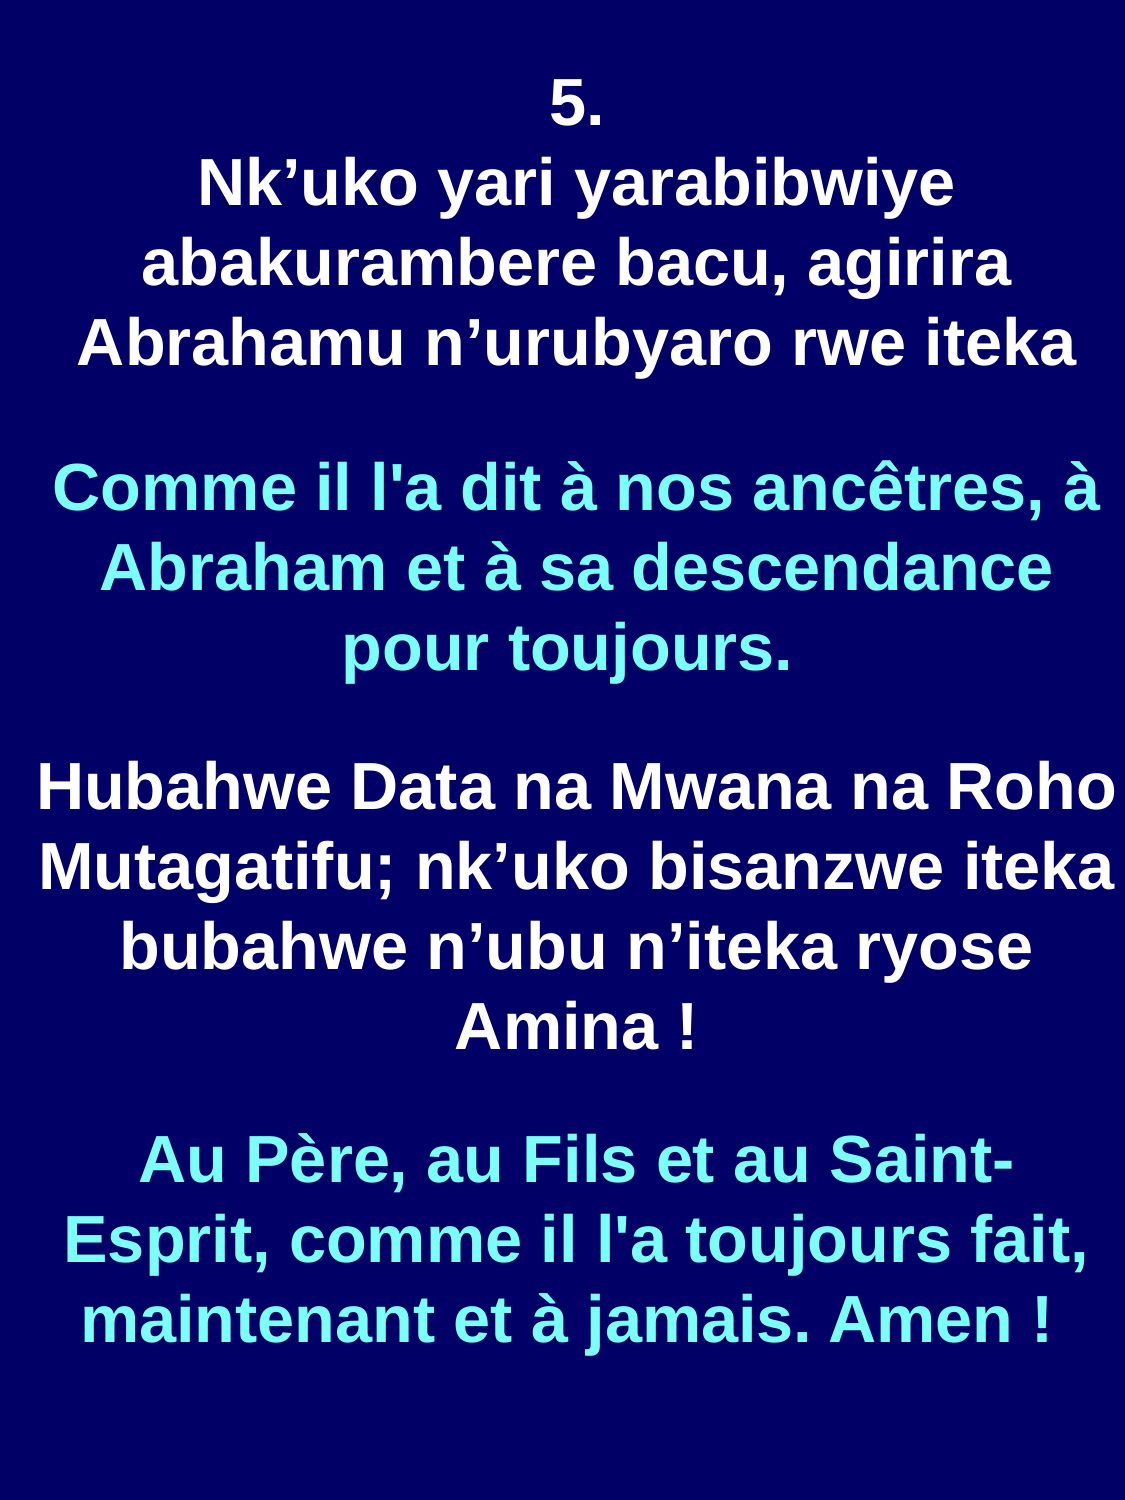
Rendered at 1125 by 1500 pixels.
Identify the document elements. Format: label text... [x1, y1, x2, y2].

text_box 5. Nk’uko yari yarabibwiye abakurambere bacu, agirira Abrahamu n’urubyaro rwe iteka Comme il l'a dit à nos ancêtres, à Abraham et à sa descendance pour toujours. Hubahwe Data na Mwana na Roho Mutagatifu; nk’uko bisanzwe iteka bubahwe n’ubu n’iteka ryose Amina ! Au Père, au Fils et au Saint-Esprit, comme il l'a toujours fait, maintenant et à jamais. Amen ! [35, 59, 1119, 1487]
